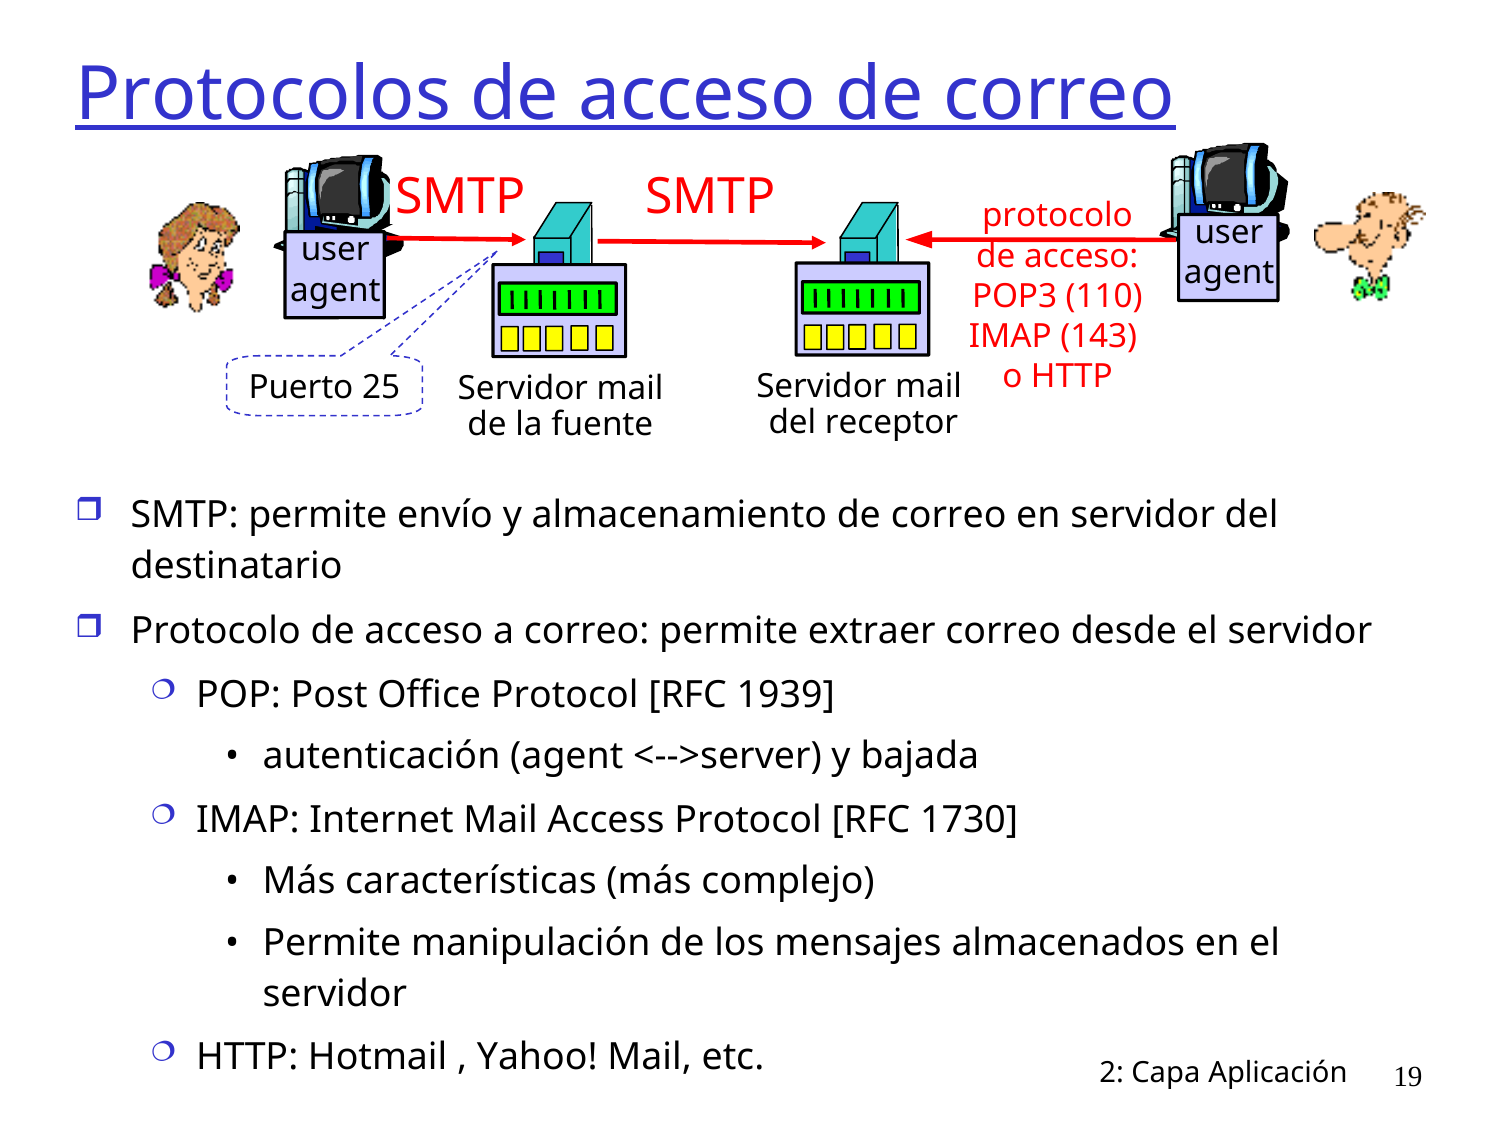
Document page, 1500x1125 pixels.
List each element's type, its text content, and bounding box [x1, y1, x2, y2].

text_box user agent [1168, 206, 1290, 299]
text_box [284, 154, 383, 224]
text_box Servidor mail del receptor [741, 361, 986, 449]
title Protocolos de acceso de correo [75, 30, 1426, 150]
list SMTP: permite envío y almacenamiento de correo en servidor del destinatario Protocolo de acceso a correo: permite extraer correo desde el servidor POP: Post Office Protocol [RFC 1939] autenticación (agent <-->server) y bajada IMAP: Internet Mail Access Protocol [RFC 1730] Más características (más complejo)‏ Permite manipulación de los mensajes almacenados en el servidor HTTP: Hotmail , Yahoo! Mail, etc. [75, 487, 1426, 1088]
text_box [1162, 228, 1168, 237]
picture [1314, 192, 1426, 307]
text_box [492, 202, 626, 357]
text_box protocolo de acceso: POP3 (110) IMAP (143) o HTTP [954, 190, 1162, 402]
text_box user agent [275, 224, 396, 316]
text_box SMTP [630, 162, 791, 233]
text_box [396, 241, 404, 253]
text_box [796, 202, 929, 356]
text_box SMTP [380, 162, 542, 233]
picture [146, 202, 240, 317]
text_box Puerto 25 [226, 250, 499, 416]
text_box [1170, 150, 1289, 206]
text_box Servidor mail de la fuente [442, 362, 679, 451]
